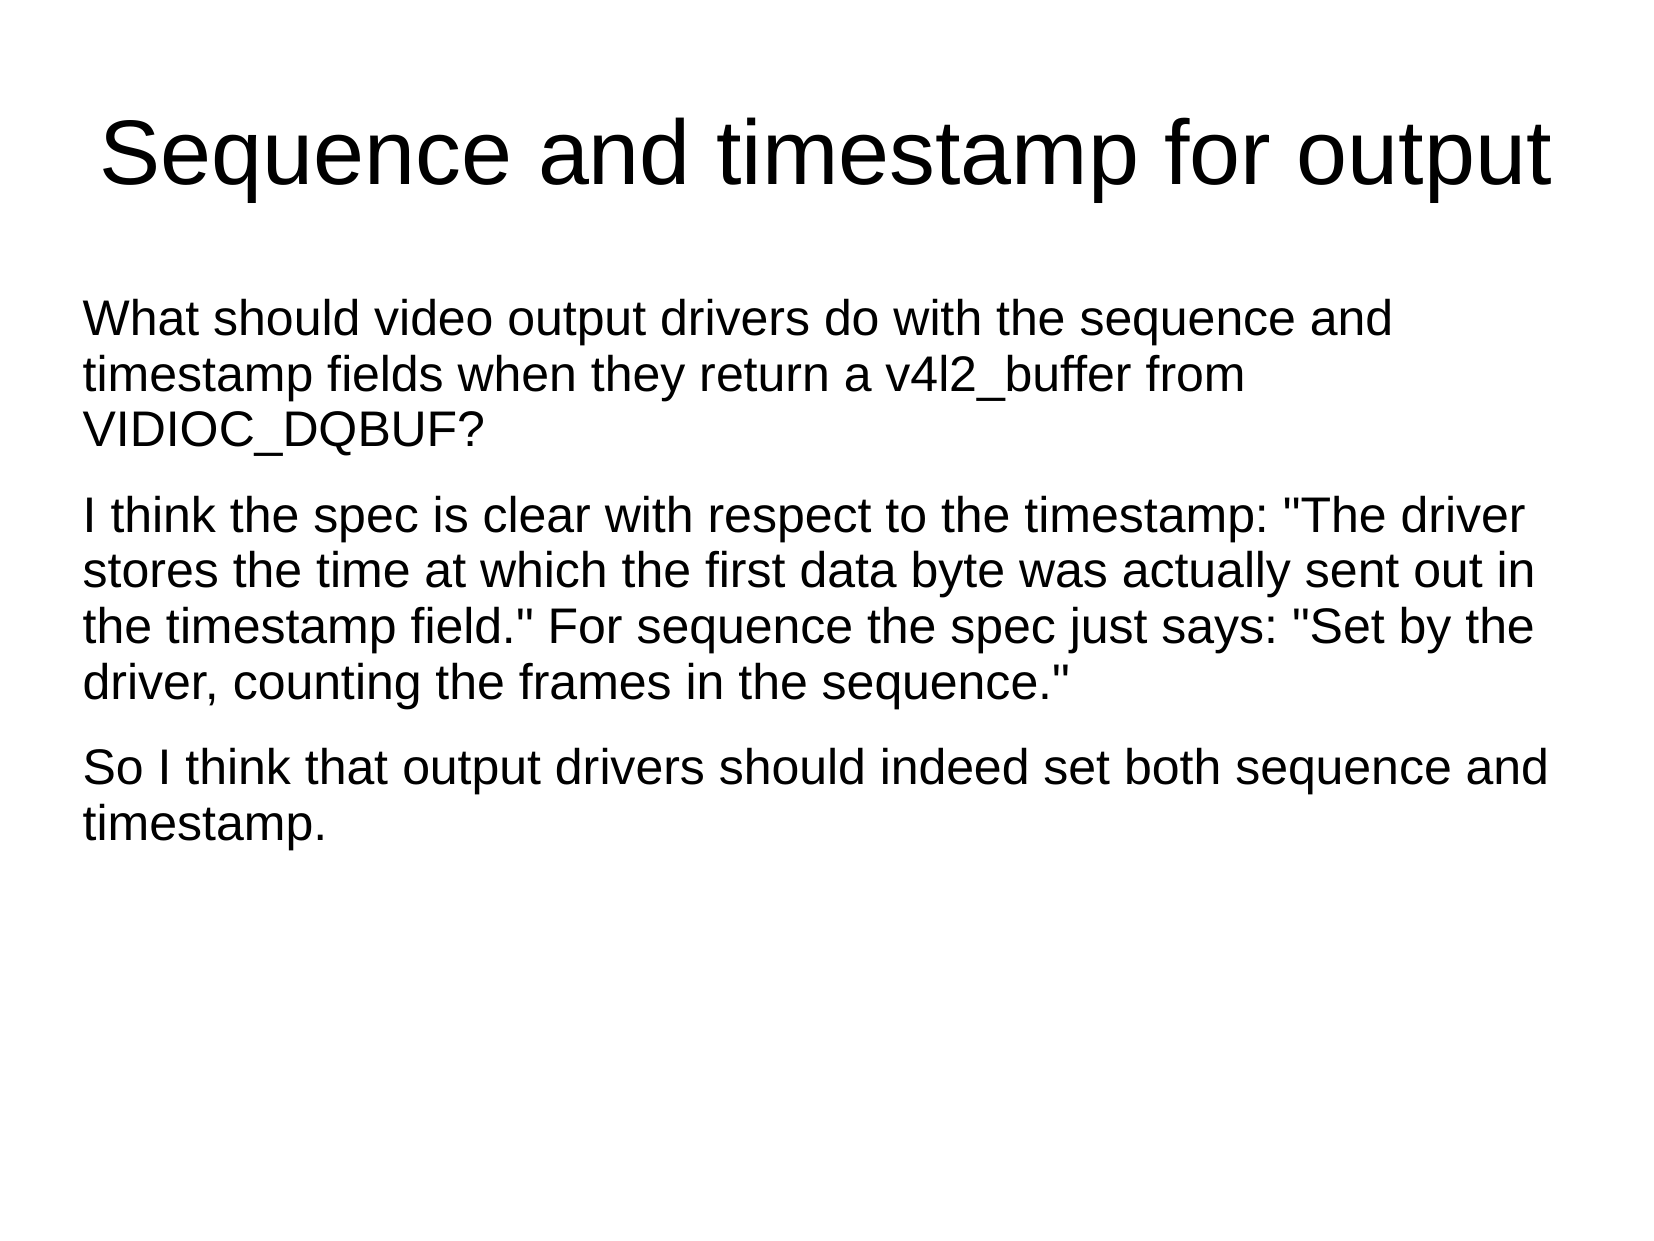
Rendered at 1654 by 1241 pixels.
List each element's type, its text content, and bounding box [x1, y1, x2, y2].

list What should video output drivers do with the sequence and timestamp fields when they return a v4l2_buffer from VIDIOC_DQBUF? I think the spec is clear with respect to the timestamp: "The driver stores the time at which the first data byte was actually sent out in the timestamp field." For sequence the spec just says: "Set by the driver, counting the frames in the sequence." So I think that output drivers should indeed set both sequence and timestamp. [82, 290, 1571, 1094]
title Sequence and timestamp for output [82, 56, 1571, 250]
